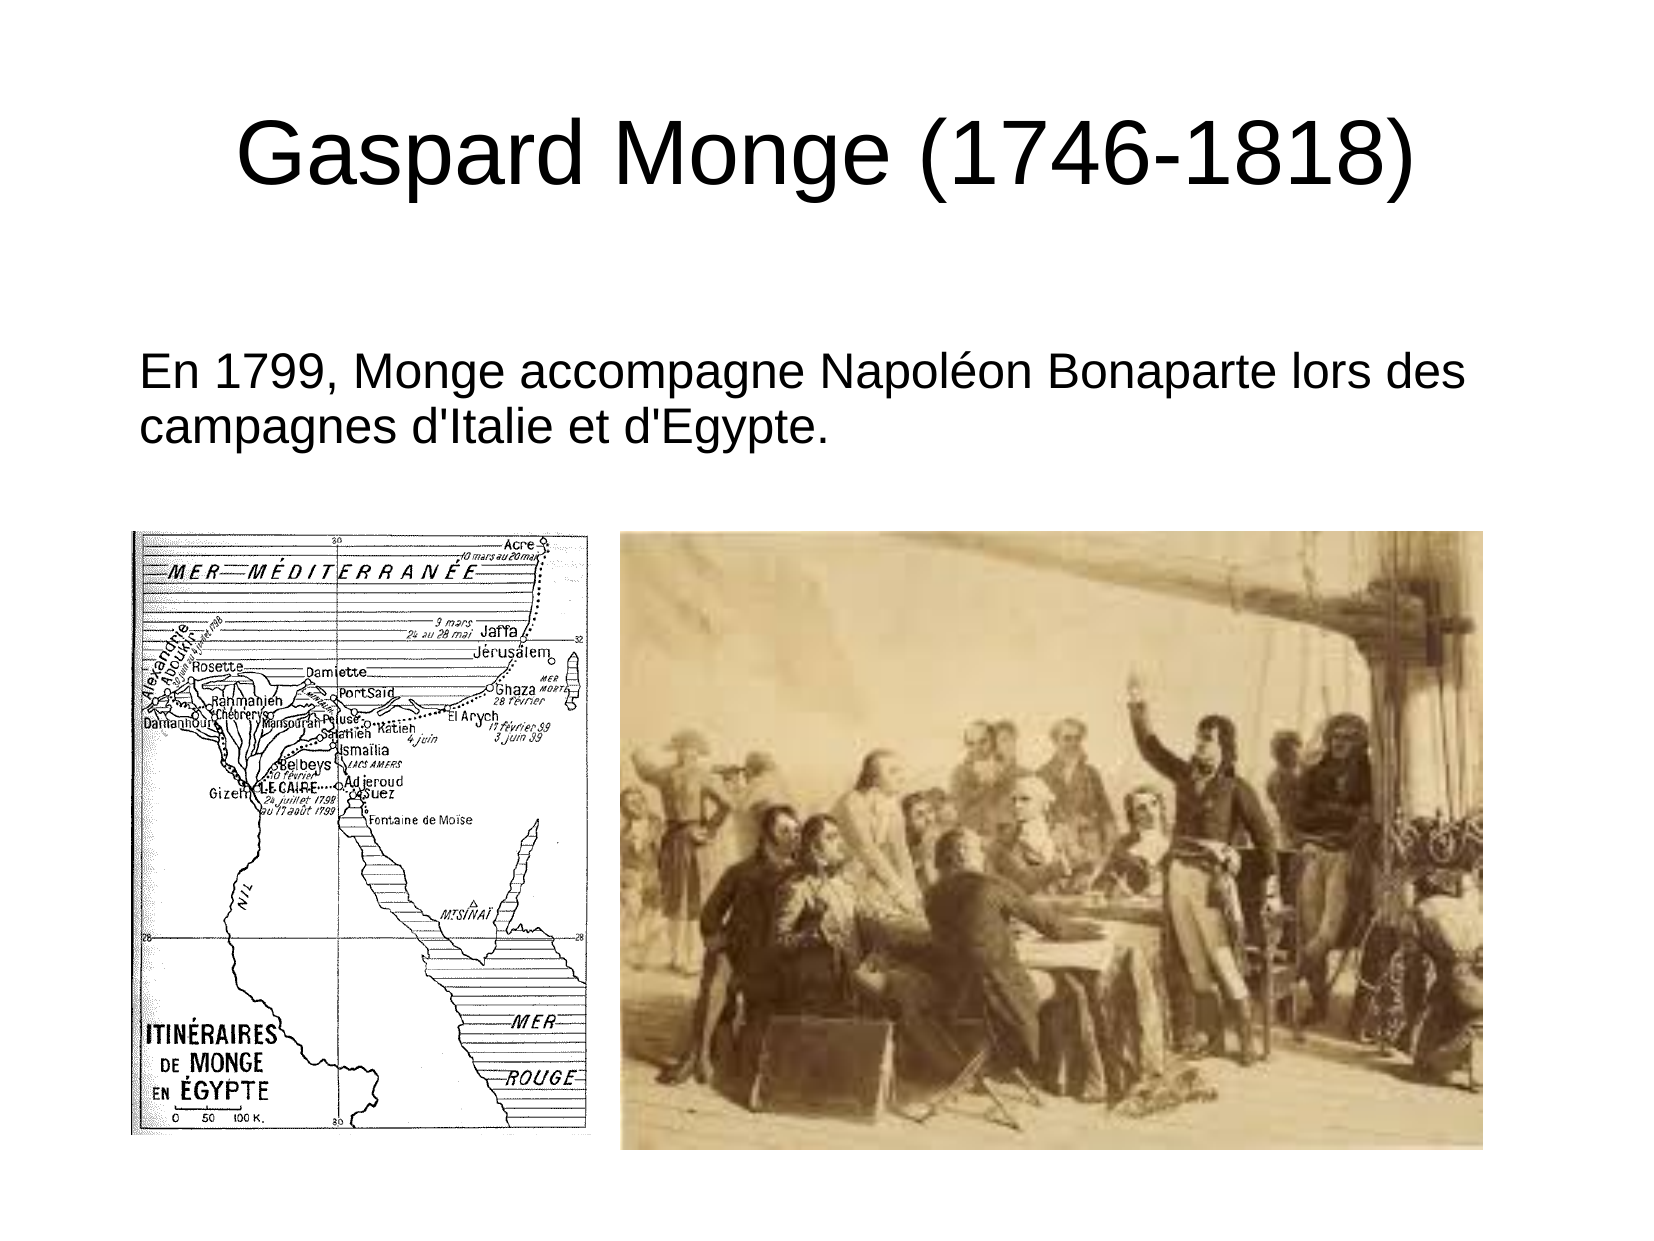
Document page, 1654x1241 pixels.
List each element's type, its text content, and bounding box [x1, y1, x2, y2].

picture [131, 531, 591, 1135]
title Gaspard Monge (1746-1818) [82, 49, 1571, 257]
subtitle [76, 295, 945, 1114]
picture [620, 531, 1483, 1150]
text_box En 1799, Monge accompagne Napoléon Bonaparte lors des campagnes d'Italie et d'Egypte. [139, 295, 1477, 502]
